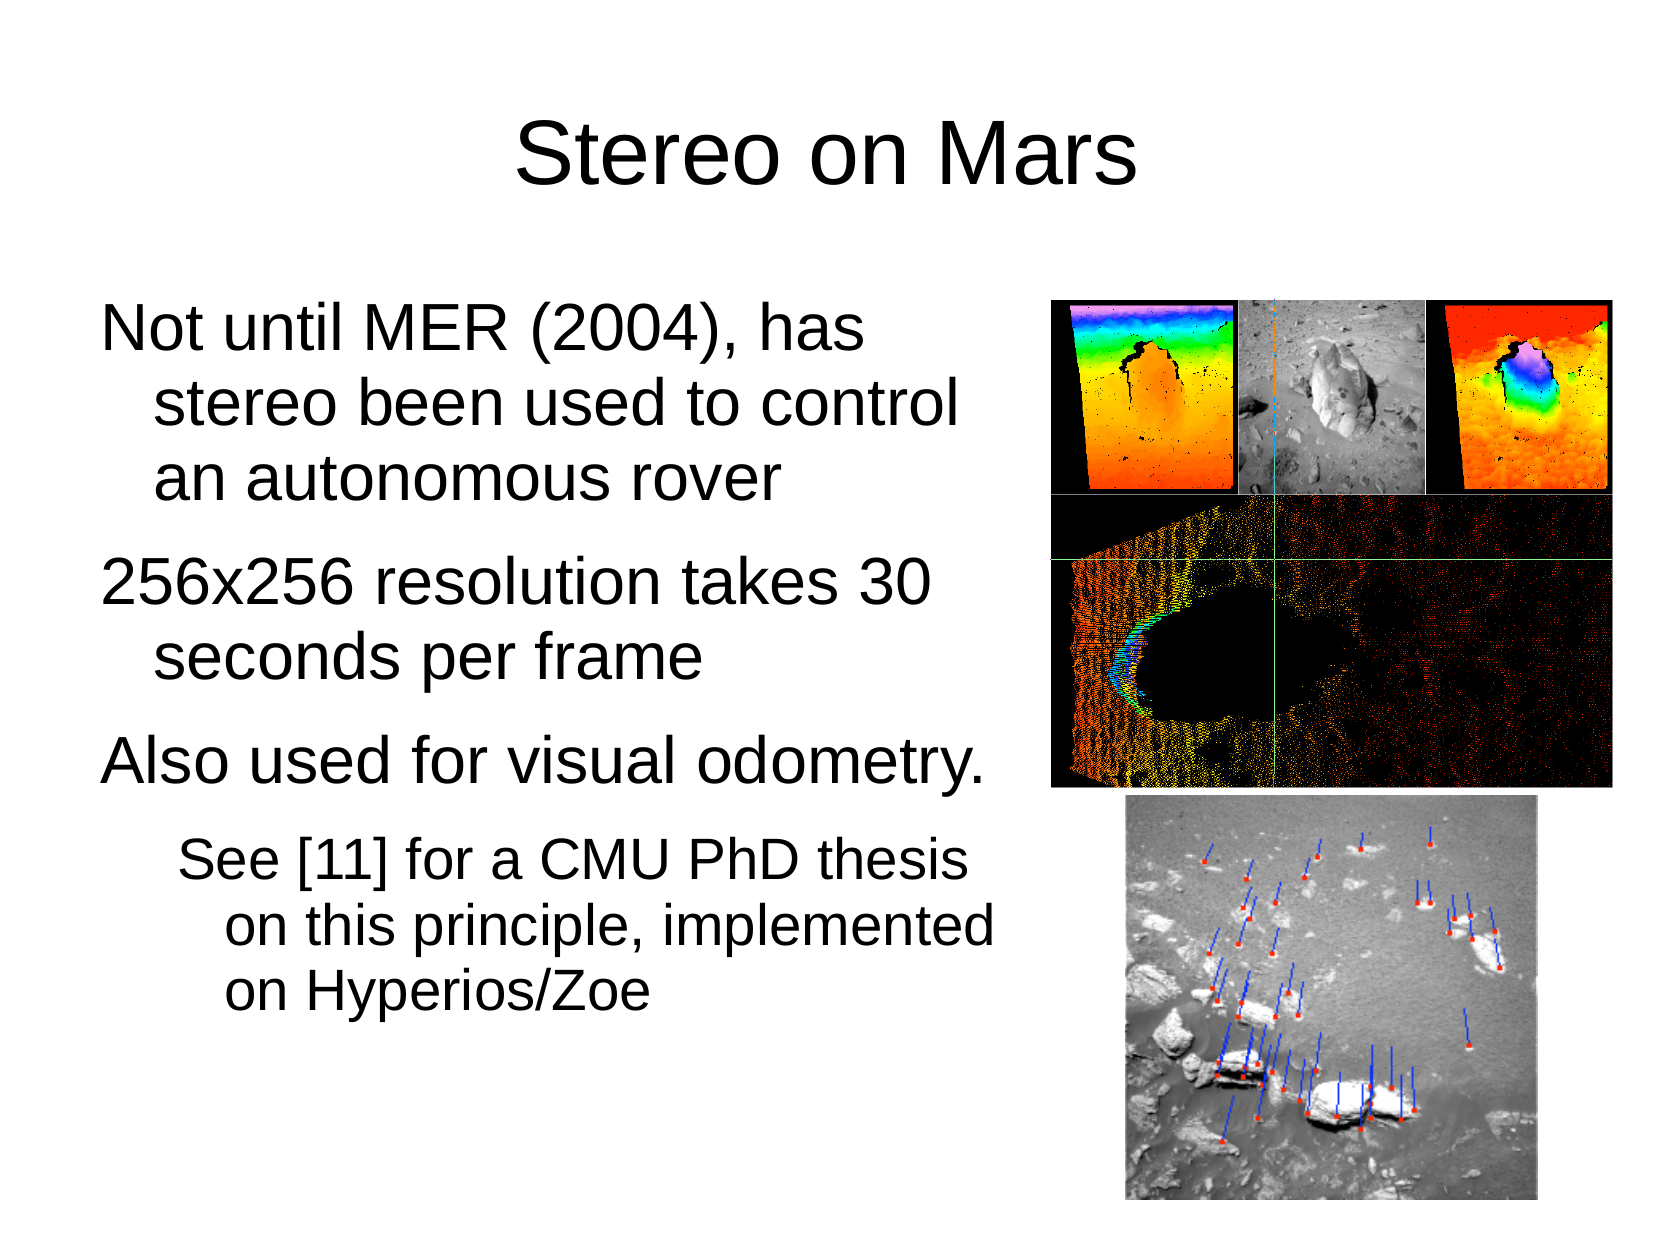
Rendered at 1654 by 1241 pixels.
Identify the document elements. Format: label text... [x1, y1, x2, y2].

picture [1050, 299, 1613, 788]
picture [1125, 795, 1538, 1201]
list Not until MER (2004), has stereo been used to control an autonomous rover 256x256 resolution takes 30 seconds per frame Also used for visual odometry. See [11] for a CMU PhD thesis on this principle, implemented on Hyperios/Zoe [82, 290, 1051, 1095]
title Stereo on Mars [82, 56, 1571, 250]
